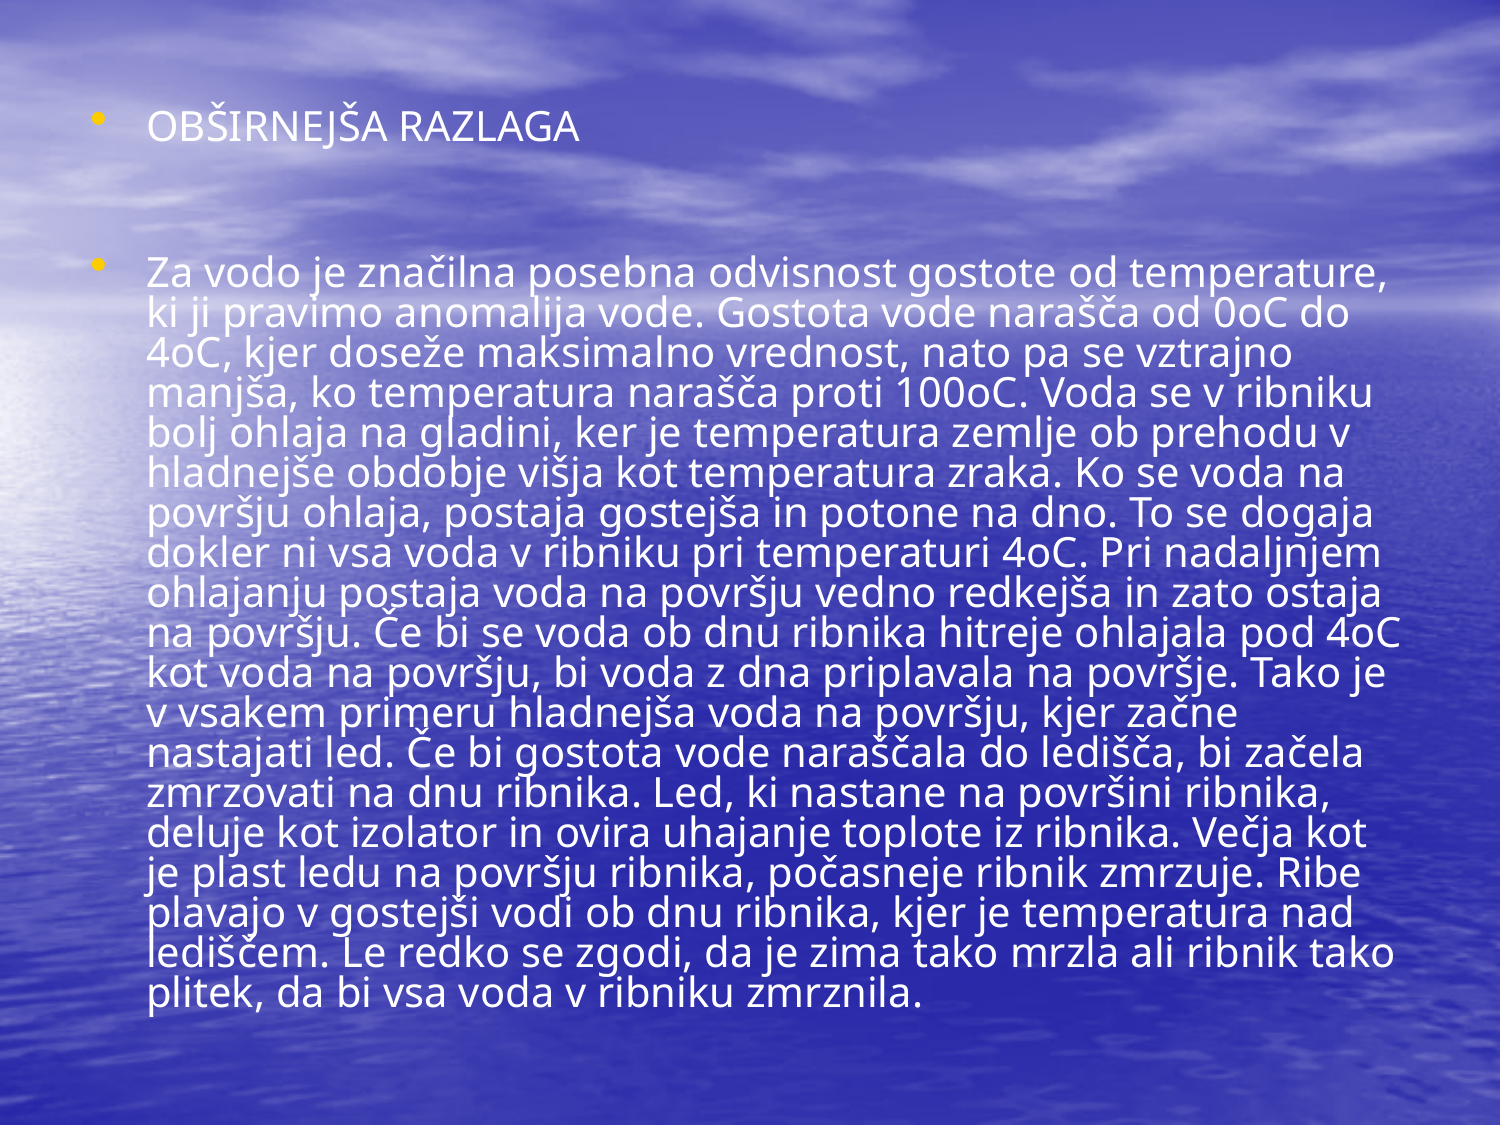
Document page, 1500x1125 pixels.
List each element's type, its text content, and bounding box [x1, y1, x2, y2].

picture [0, 0, 1500, 1125]
list OBŠIRNEJŠA RAZLAGA Za vodo je značilna posebna odvisnost gostote od temperature, ki ji pravimo anomalija vode. Gostota vode narašča od 0oC do 4oC, kjer doseže maksimalno vrednost, nato pa se vztrajno manjša, ko temperatura narašča proti 100oC. Voda se v ribniku bolj ohlaja na gladini, ker je temperatura zemlje ob prehodu v hladnejše obdobje višja kot temperatura zraka. Ko se voda na površju ohlaja, postaja gostejša in potone na dno. To se dogaja dokler ni vsa voda v ribniku pri temperaturi 4oC. Pri nadaljnjem ohlajanju postaja voda na površju vedno redkejša in zato ostaja na površju. Če bi se voda ob dnu ribnika hitreje ohlajala pod 4oC kot voda na površju, bi voda z dna priplavala na površje. Tako je v vsakem primeru hladnejša voda na površju, kjer začne nastajati led. Če bi gostota vode naraščala do ledišča, bi začela zmrzovati na dnu ribnika. Led, ki nastane na površini ribnika, deluje kot izolator in ovira uhajanje toplote iz ribnika. Večja kot je plast ledu na površju ribnika, počasneje ribnik zmrzuje. Ribe plavajo v gostejši vodi ob dnu ribnika, kjer je temperatura nad lediščem. Le redko se zgodi, da je zima tako mrzla ali ribnik tako plitek, da bi vsa voda v ribniku zmrznila. [75, 101, 1425, 965]
